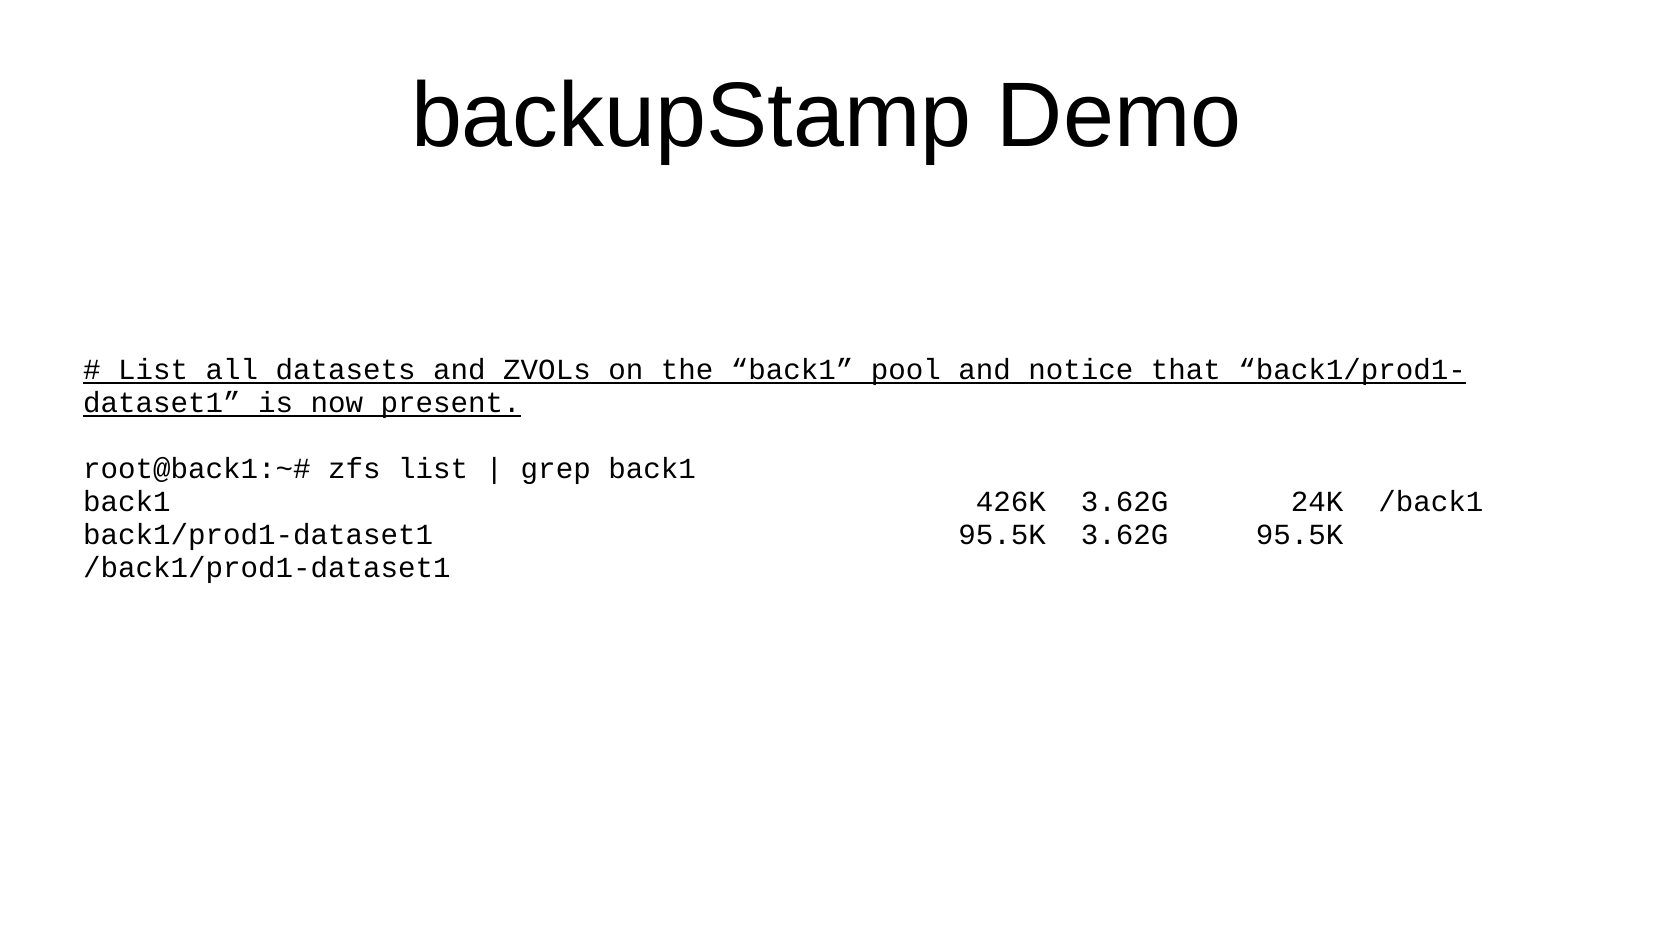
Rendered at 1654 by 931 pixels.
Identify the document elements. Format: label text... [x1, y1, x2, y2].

title backupStamp Demo [82, 37, 1571, 193]
list # List all datasets and ZVOLs on the “back1” pool and notice that “back1/prod1-dataset1” is now present. root@back1:~# zfs list | grep back1 back1 426K 3.62G 24K /back1 back1/prod1-dataset1 95.5K 3.62G 95.5K /back1/prod1-dataset1 [83, 217, 1572, 758]
